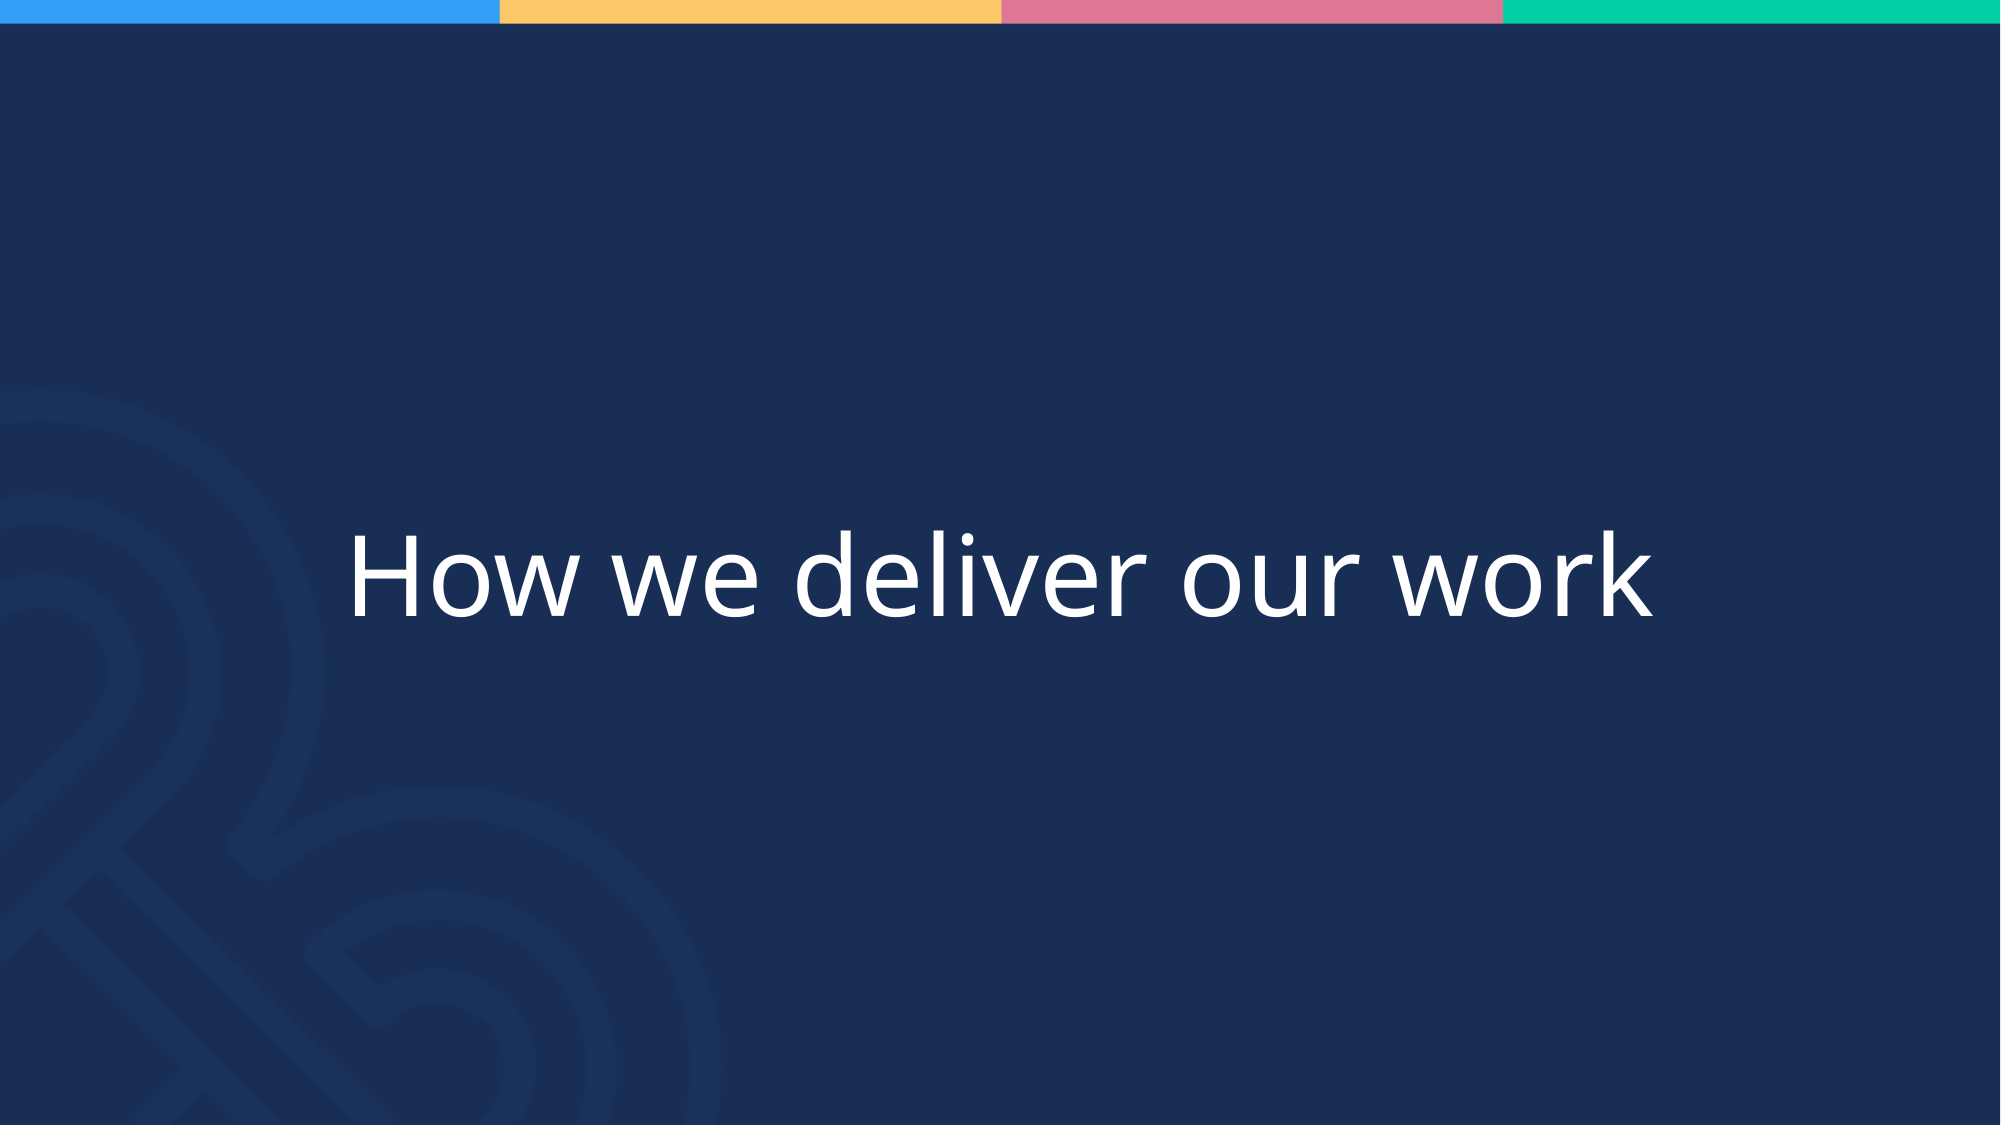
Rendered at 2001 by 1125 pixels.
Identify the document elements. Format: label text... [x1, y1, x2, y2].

title How we deliver our work [114, 511, 1886, 614]
